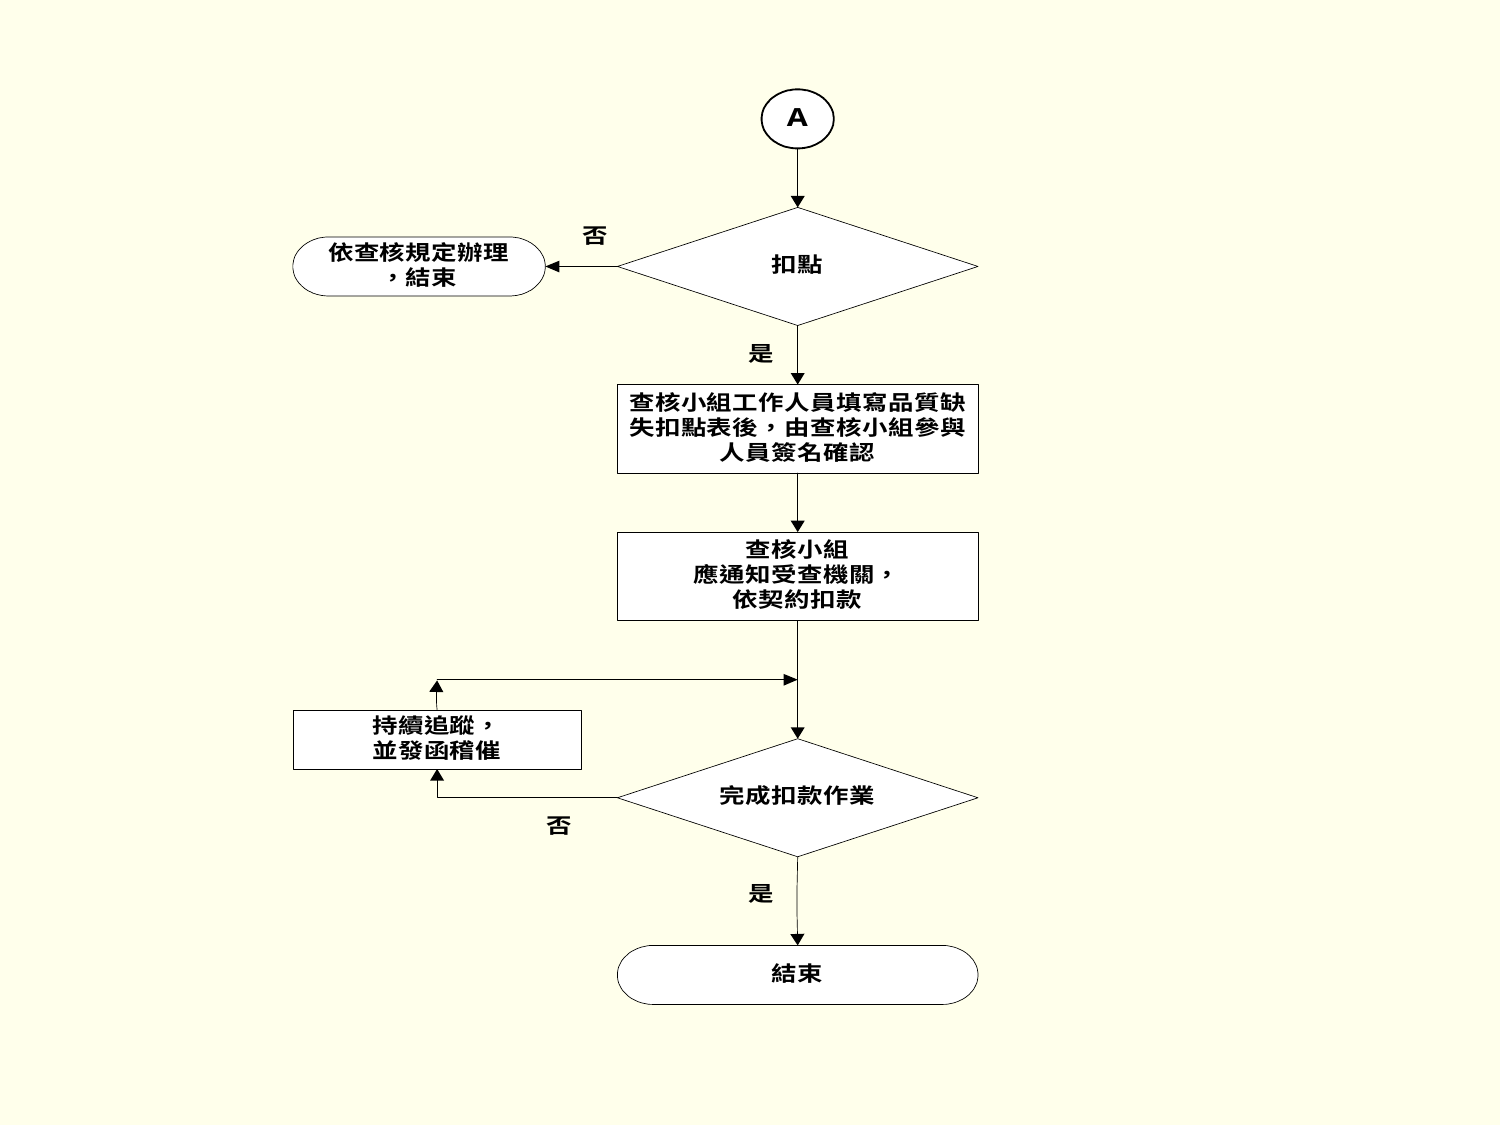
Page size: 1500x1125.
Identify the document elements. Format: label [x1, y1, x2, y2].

chart [37, 0, 1500, 1125]
